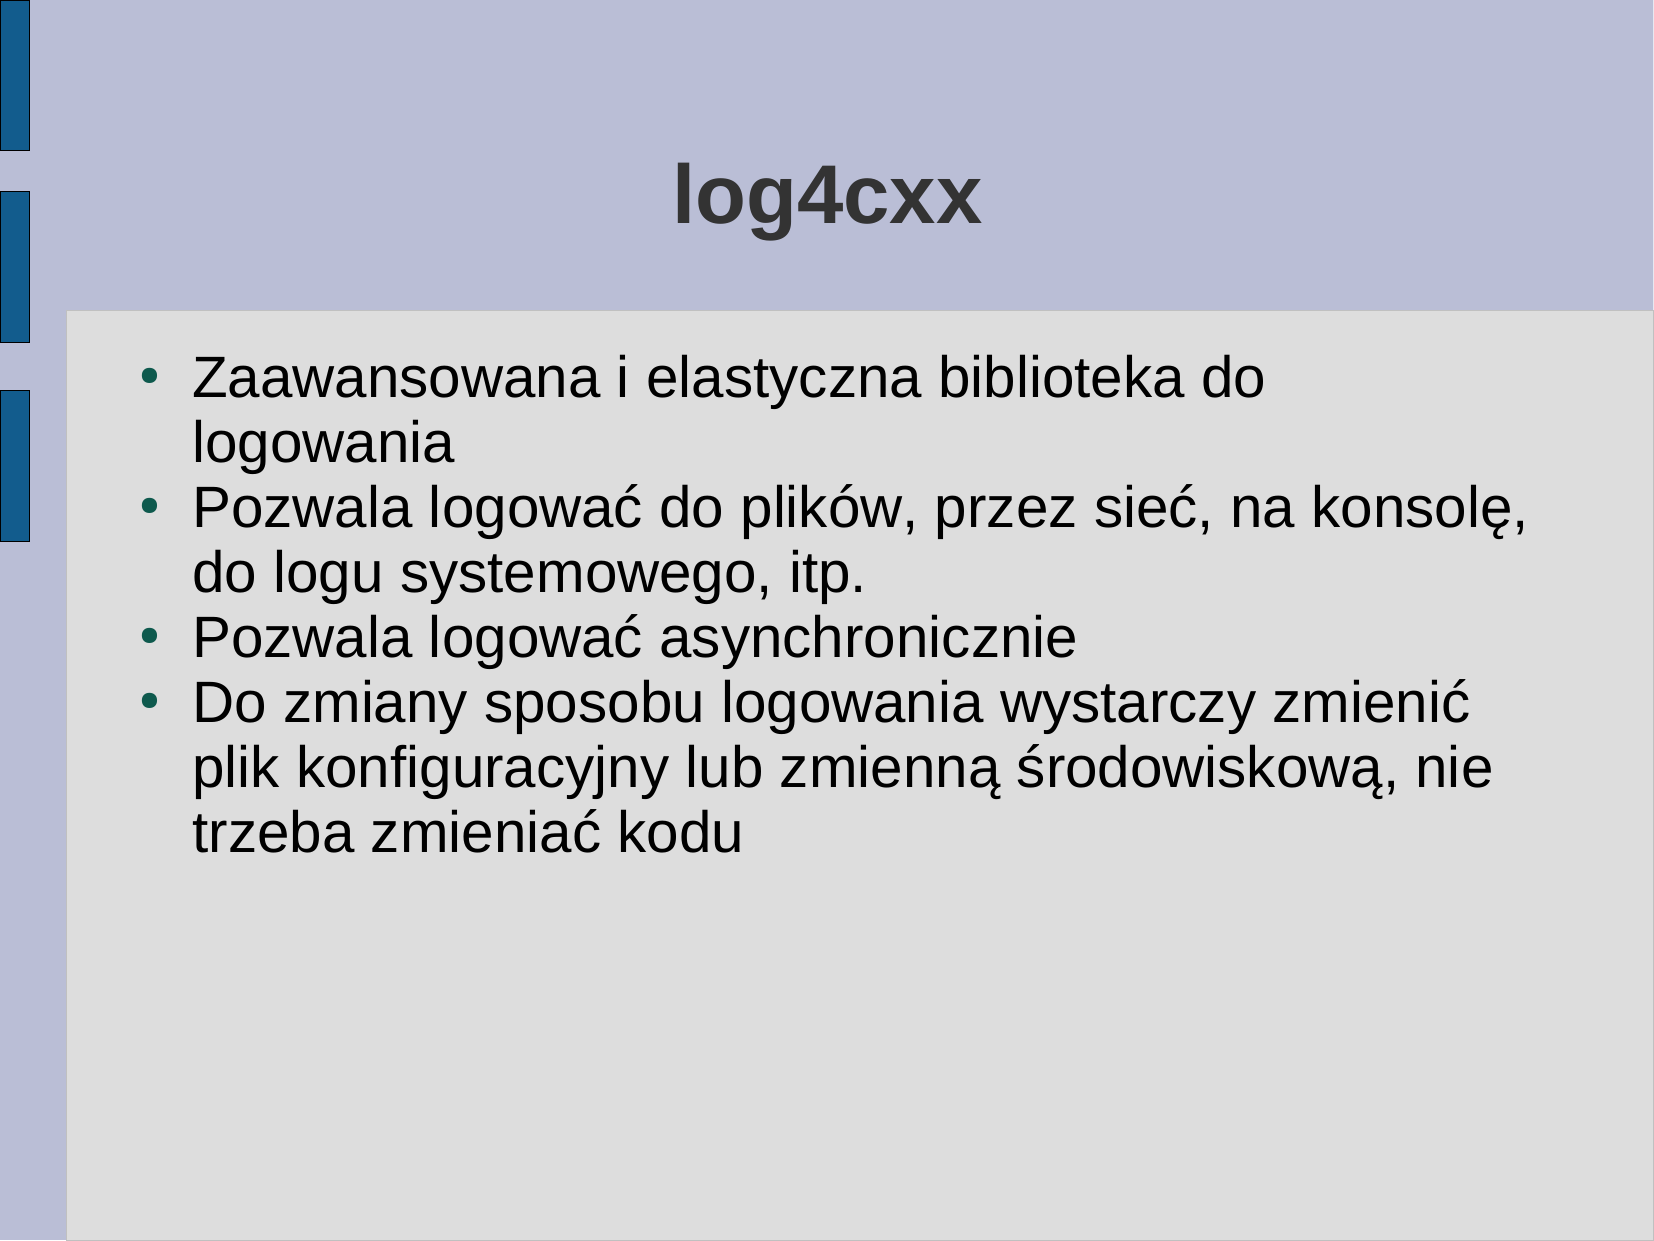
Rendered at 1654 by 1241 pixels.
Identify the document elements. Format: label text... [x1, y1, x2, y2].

title log4cxx [121, 91, 1534, 299]
list Zaawansowana i elastyczna biblioteka do logowania Pozwala logować do plików, przez sieć, na konsolę, do logu systemowego, itp. Pozwala logować asynchronicznie Do zmiany sposobu logowania wystarczy zmienić plik konfiguracyjny lub zmienną środowiskową, nie trzeba zmieniać kodu [121, 344, 1534, 1127]
